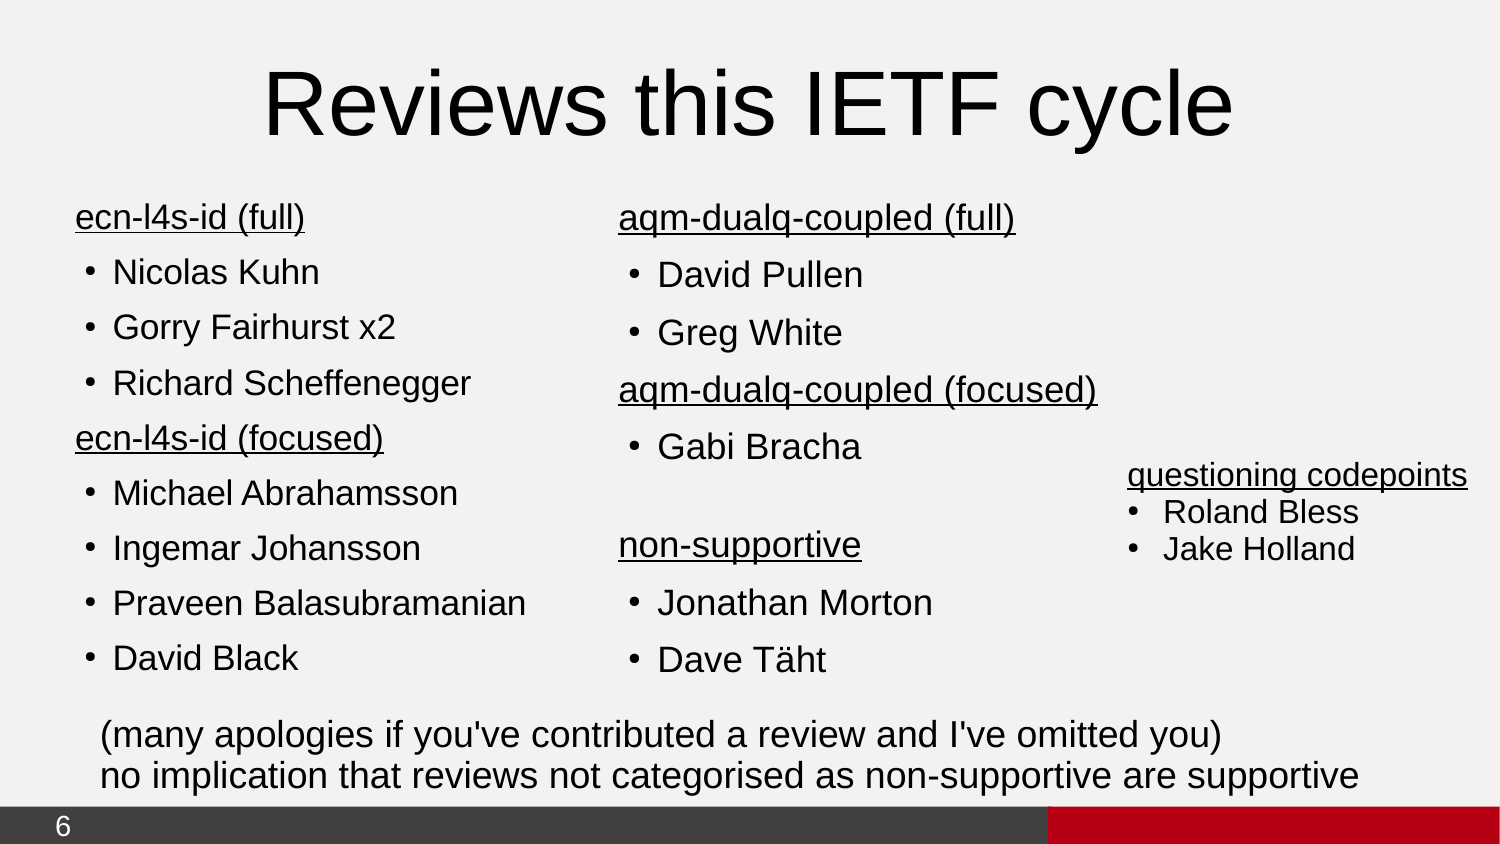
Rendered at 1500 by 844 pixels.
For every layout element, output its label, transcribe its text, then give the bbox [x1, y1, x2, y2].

text_box (many apologies if you've contributed a review and I've omitted you) no implication that reviews not categorised as non-supportive are supportive [85, 705, 1386, 805]
text_box questioning codepoints Roland Bless Jake Holland [1112, 448, 1484, 575]
title Reviews this IETF cycle [75, 33, 1425, 175]
list aqm-dualq-coupled (full) David Pullen Greg White aqm-dualq-coupled (focused) Gabi Bracha non-supportive Jonathan Morton Dave Täht [618, 197, 1278, 687]
list ecn-l4s-id (full) Nicolas Kuhn Gorry Fairhurst x2 Richard Scheffenegger ecn-l4s-id (focused) Michael Abrahamsson Ingemar Johansson Praveen Balasubramanian David Black [75, 197, 618, 687]
